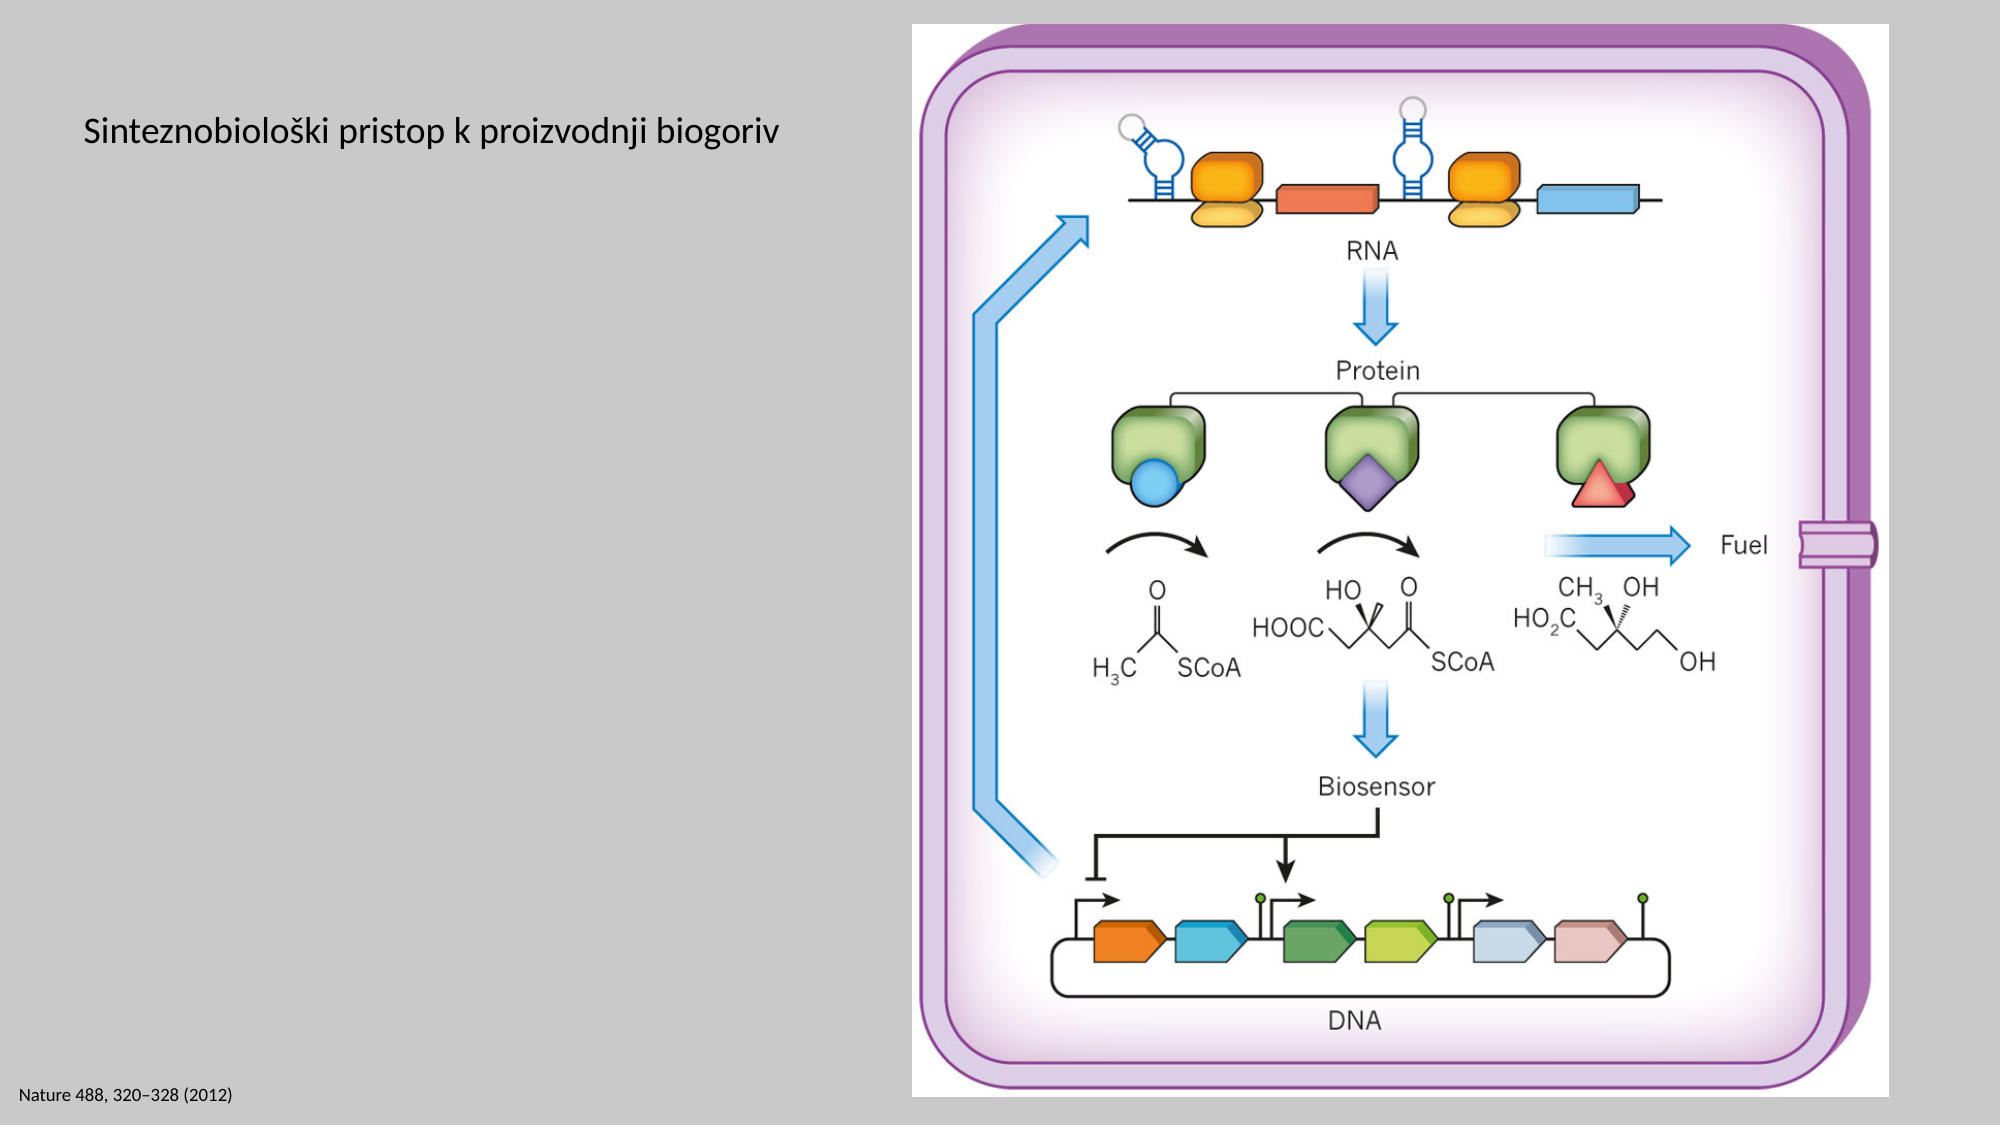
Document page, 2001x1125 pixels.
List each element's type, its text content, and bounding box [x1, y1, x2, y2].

text_box Sinteznobiološki pristop k proizvodnji biogoriv [69, 98, 796, 159]
picture [912, 24, 1889, 1097]
text_box Nature 488, 320–328 (2012) [0, 1075, 1000, 1113]
